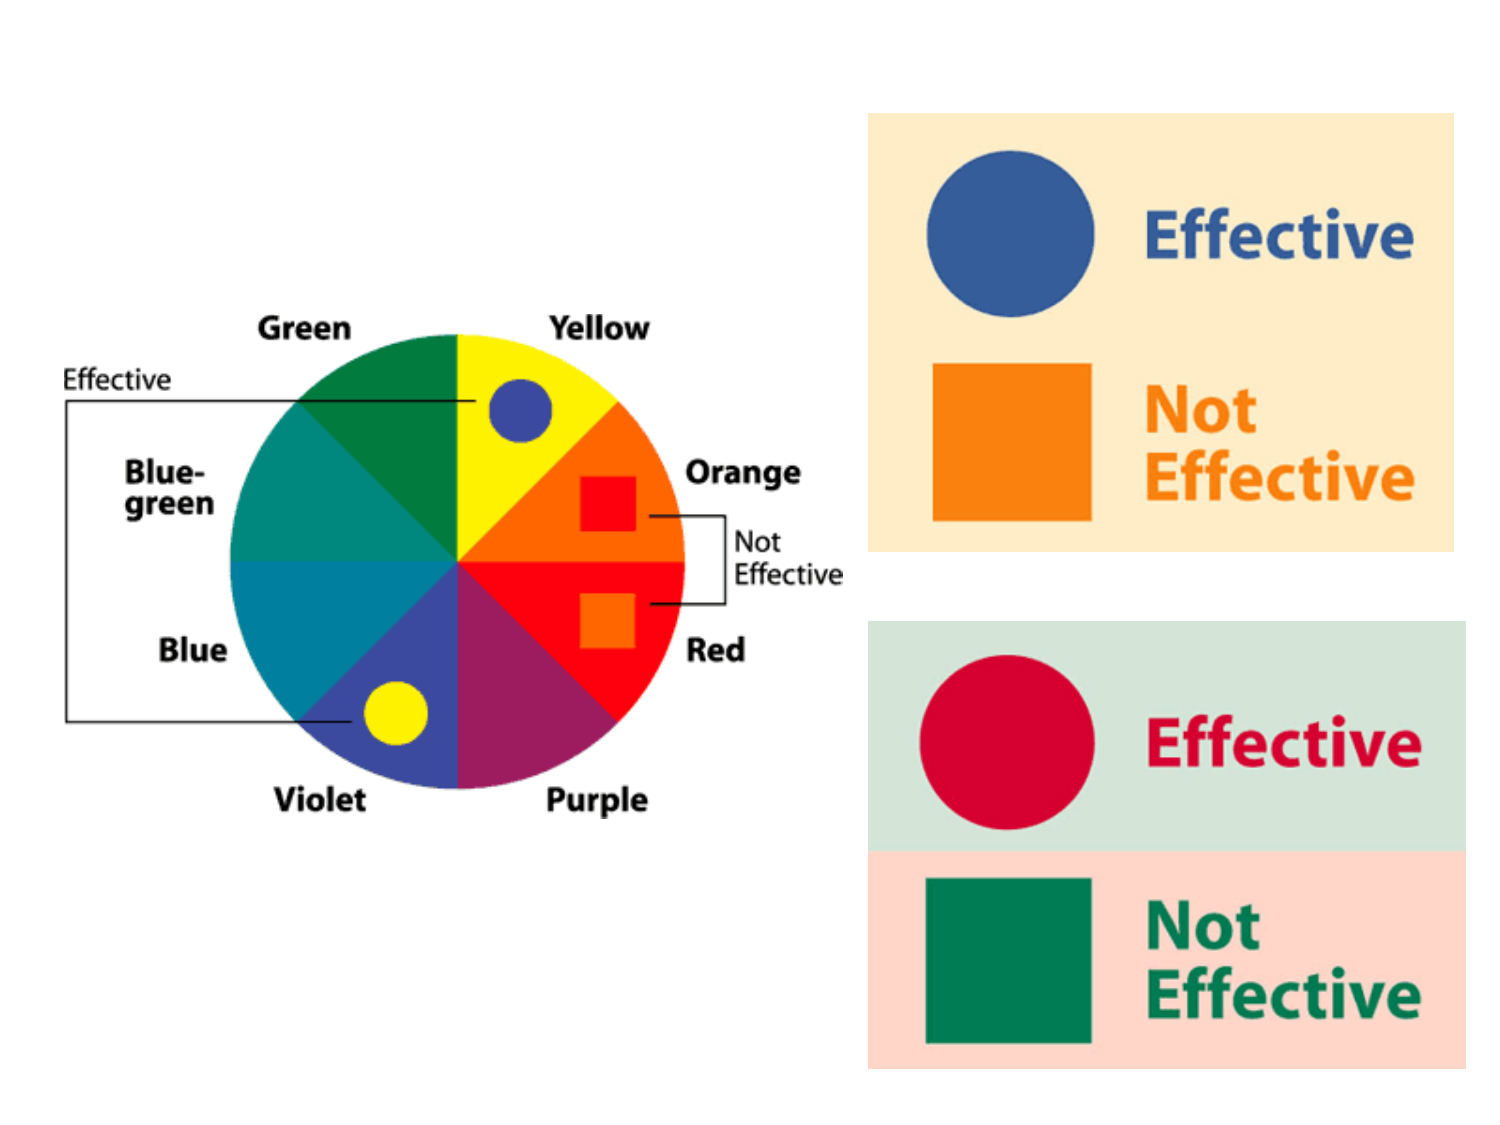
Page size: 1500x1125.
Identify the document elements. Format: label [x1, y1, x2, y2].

picture [868, 113, 1454, 552]
picture [64, 314, 843, 819]
picture [868, 621, 1466, 1069]
